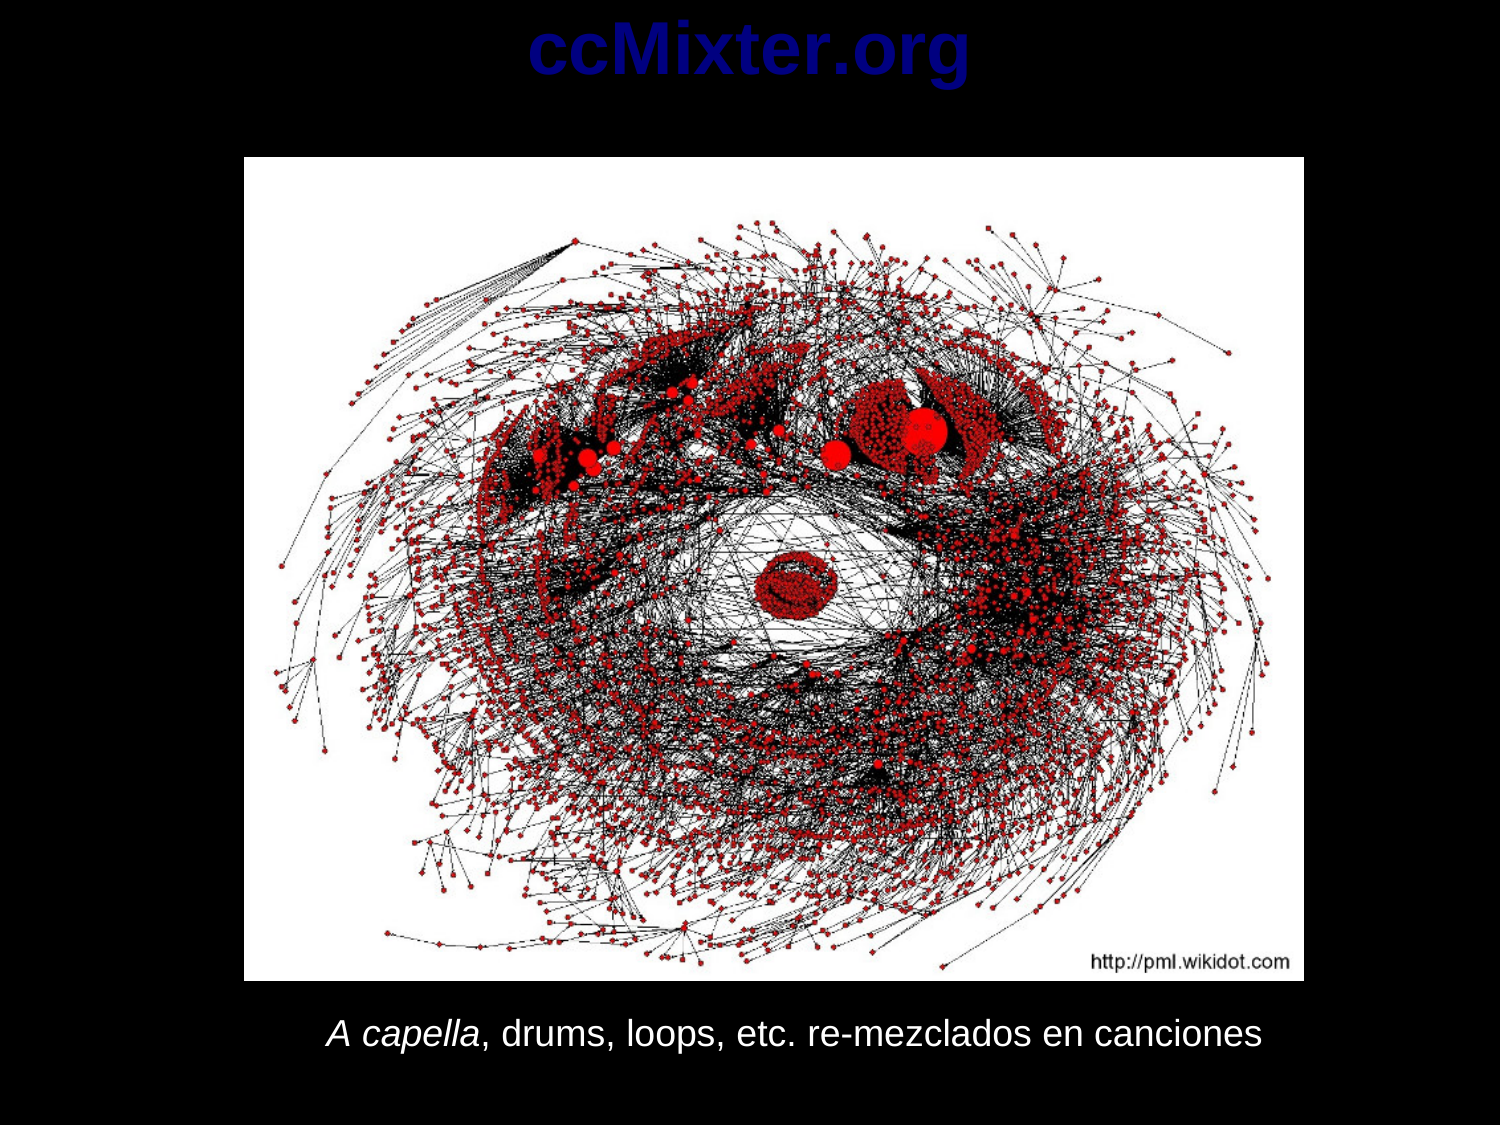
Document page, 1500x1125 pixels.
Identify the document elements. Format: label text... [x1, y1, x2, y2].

title ccMixter.org [75, 0, 1425, 101]
picture [244, 157, 1304, 981]
text_box A capella, drums, loops, etc. re-mezclados en canciones [311, 1001, 1278, 1062]
